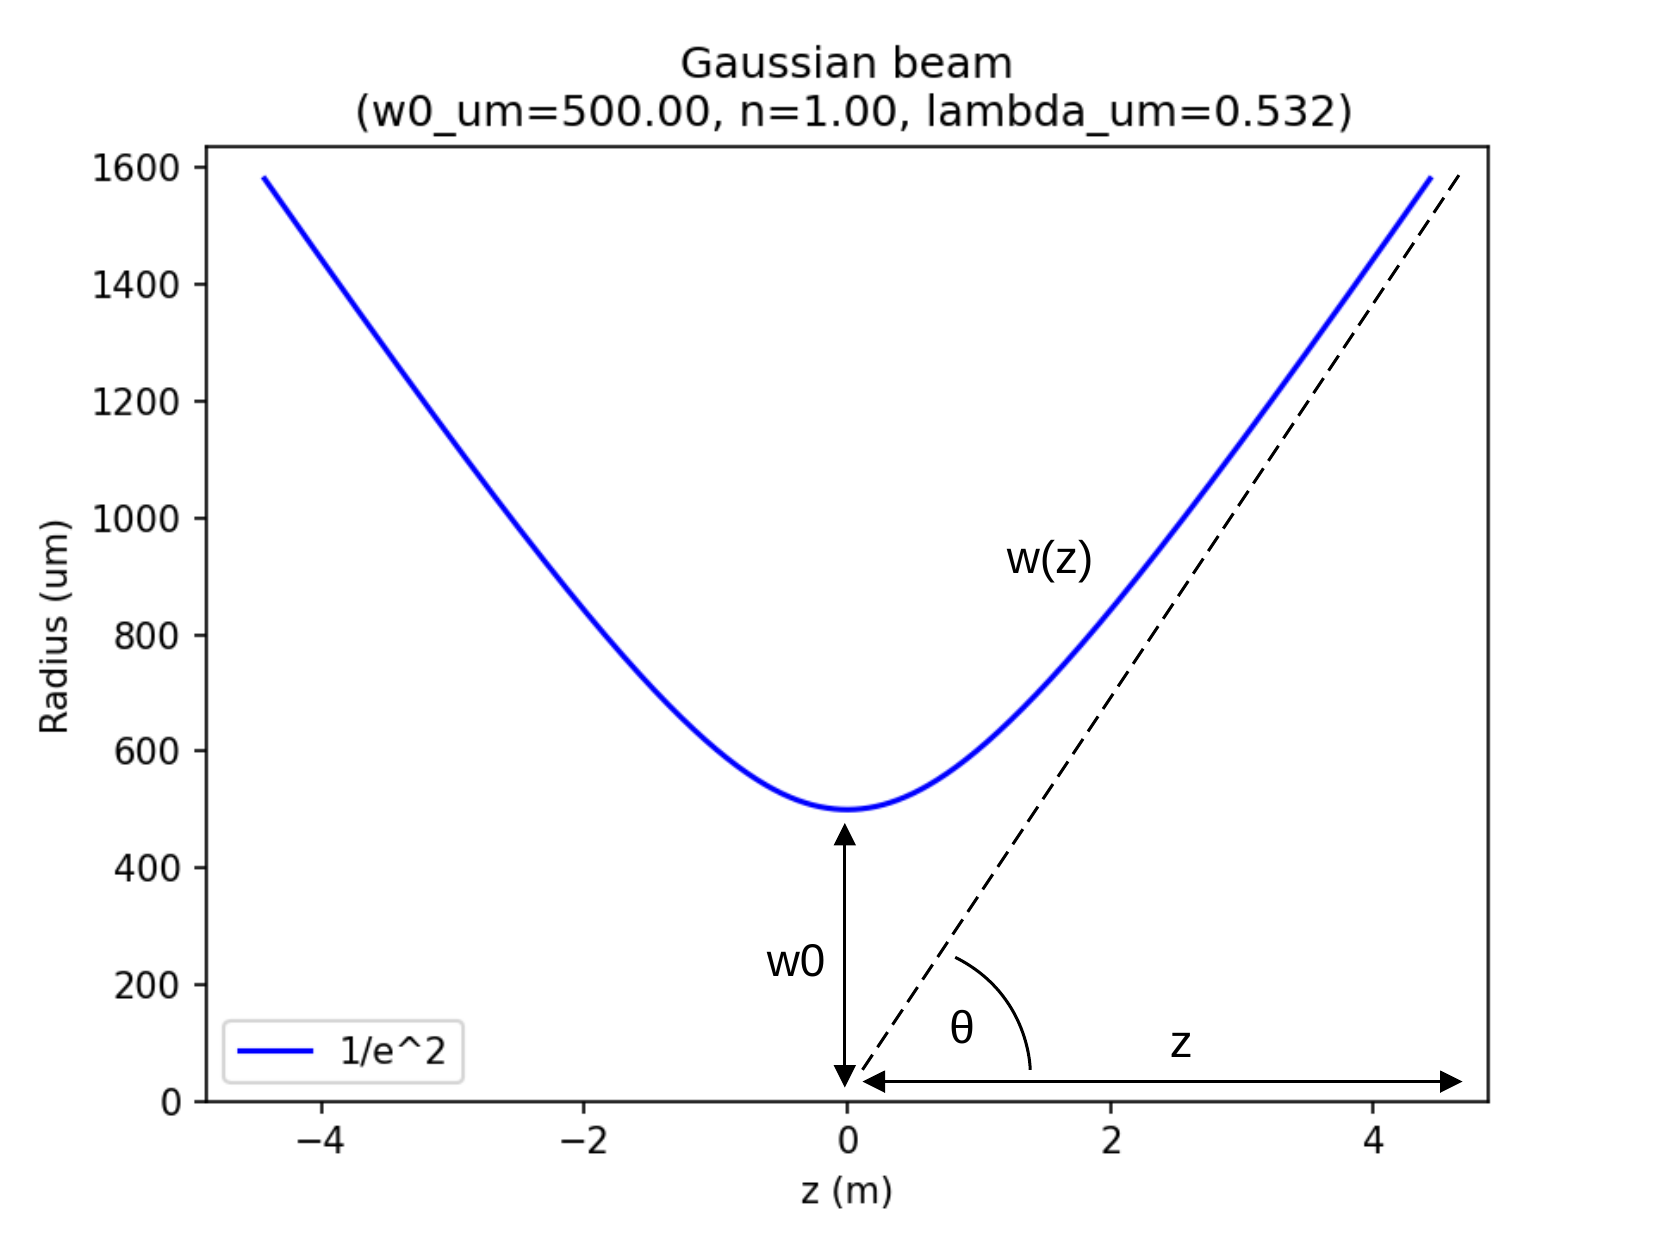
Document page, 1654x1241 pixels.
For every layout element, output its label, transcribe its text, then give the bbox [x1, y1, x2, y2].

text_box θ [905, 994, 1019, 1070]
text_box w0 [739, 927, 853, 1003]
text_box w(z) [975, 525, 1126, 643]
text_box z [1125, 1008, 1238, 1084]
picture [0, 0, 1654, 1238]
